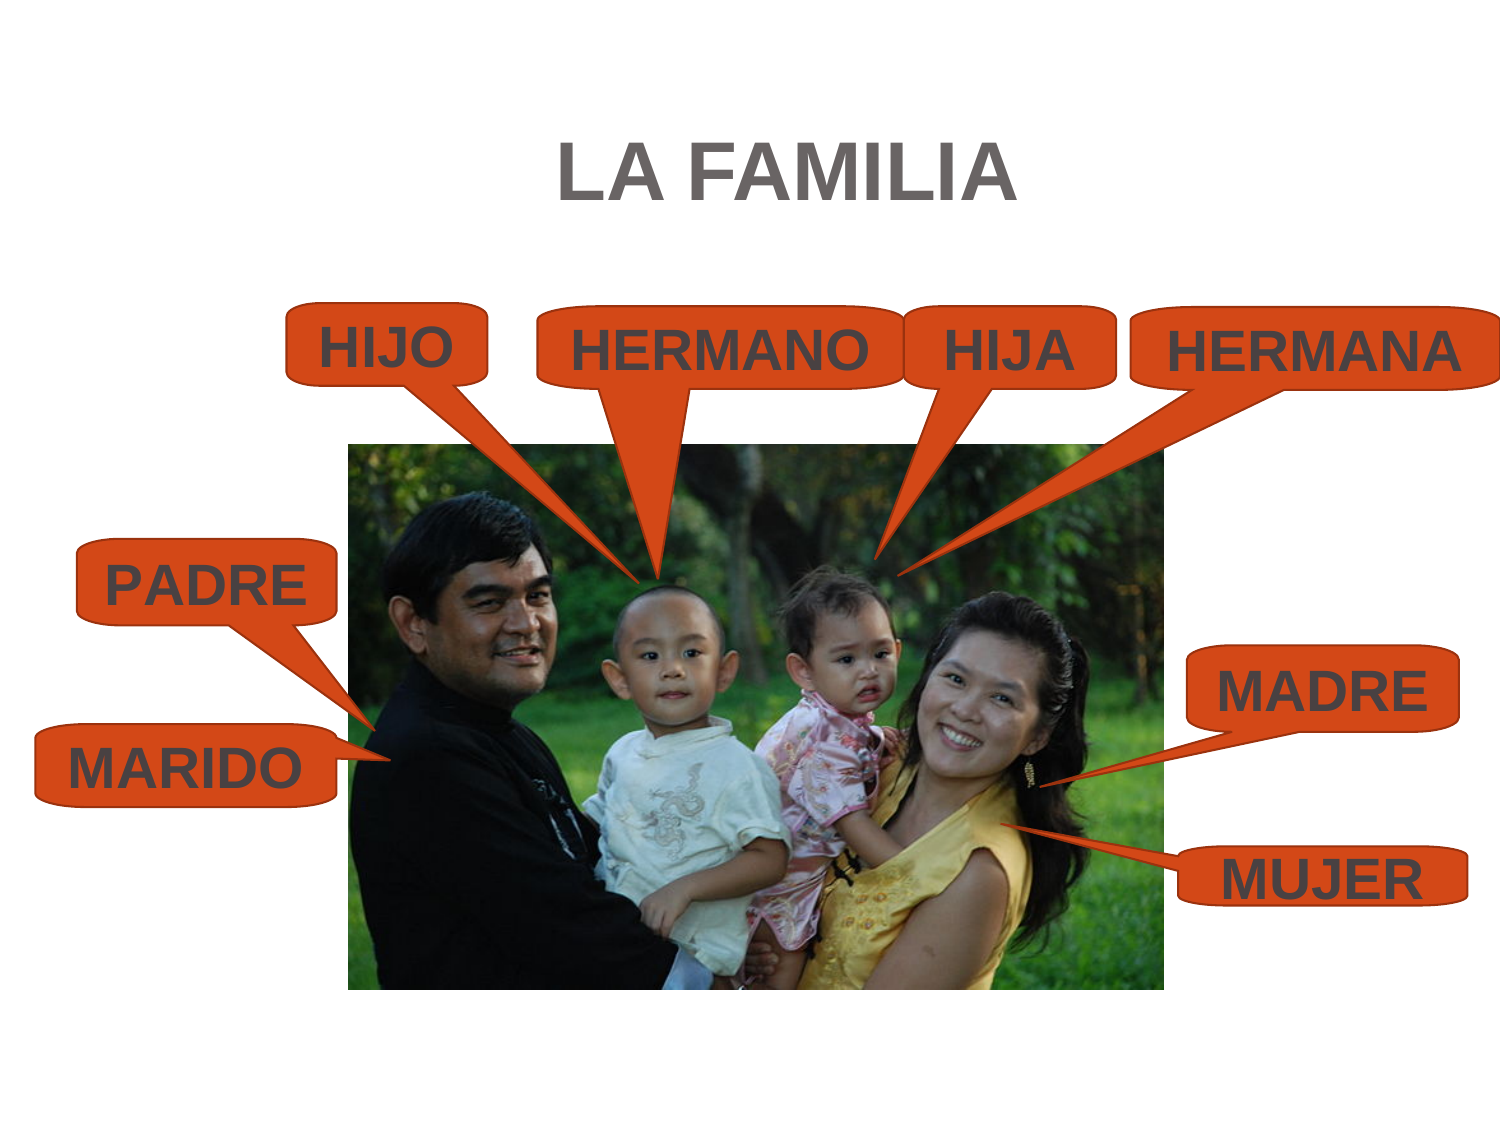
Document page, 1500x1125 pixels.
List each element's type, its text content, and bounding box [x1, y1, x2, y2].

text_box [348, 444, 1164, 990]
text_box HIJO [286, 303, 640, 584]
text_box PADRE [76, 538, 375, 731]
text_box MARIDO [35, 724, 391, 808]
text_box MUJER [1000, 823, 1468, 906]
text_box HERMANO [537, 306, 904, 580]
text_box MADRE [1039, 645, 1459, 787]
text_box HIJA [874, 306, 1117, 560]
title LA FAMILIA [150, 44, 1426, 233]
text_box HERMANA [897, 307, 1500, 576]
